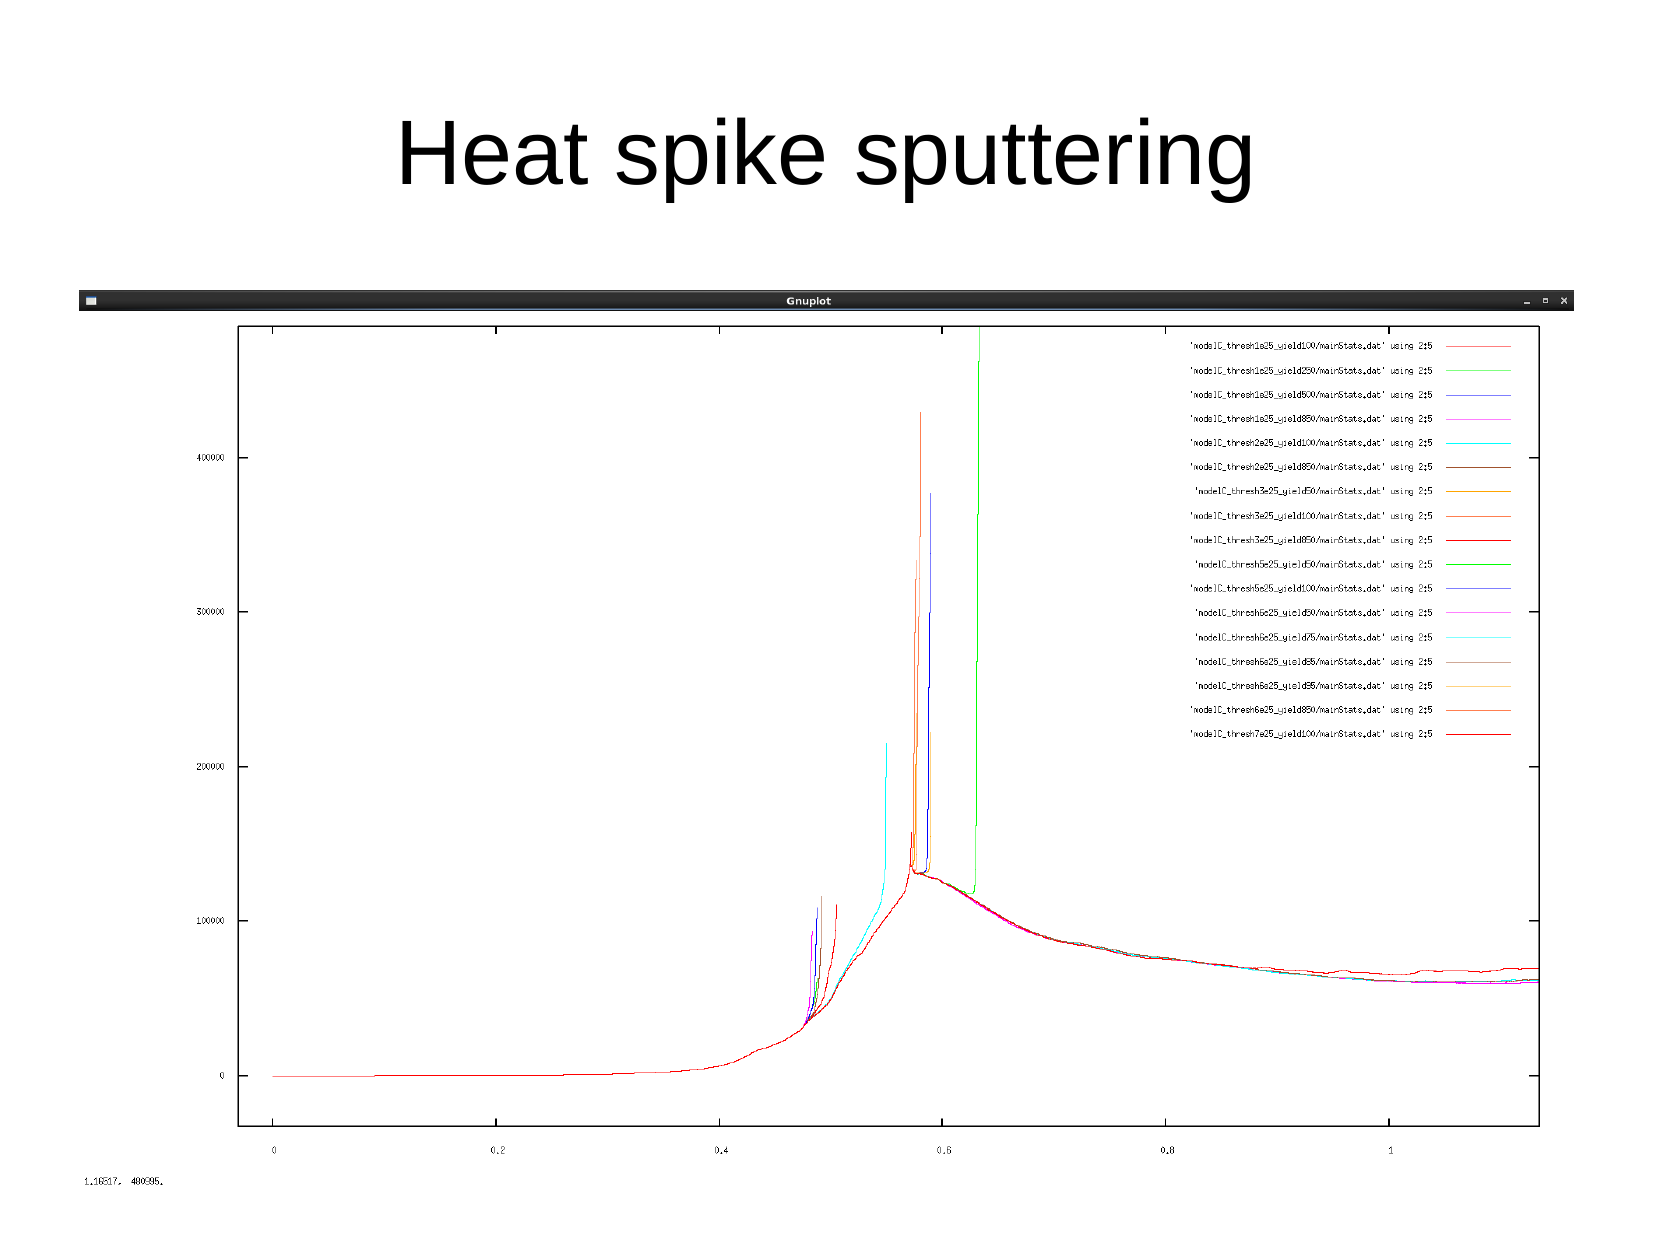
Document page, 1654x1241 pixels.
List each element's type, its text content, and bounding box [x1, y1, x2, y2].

picture [79, 290, 1574, 1186]
title Heat spike sputtering [82, 49, 1571, 257]
